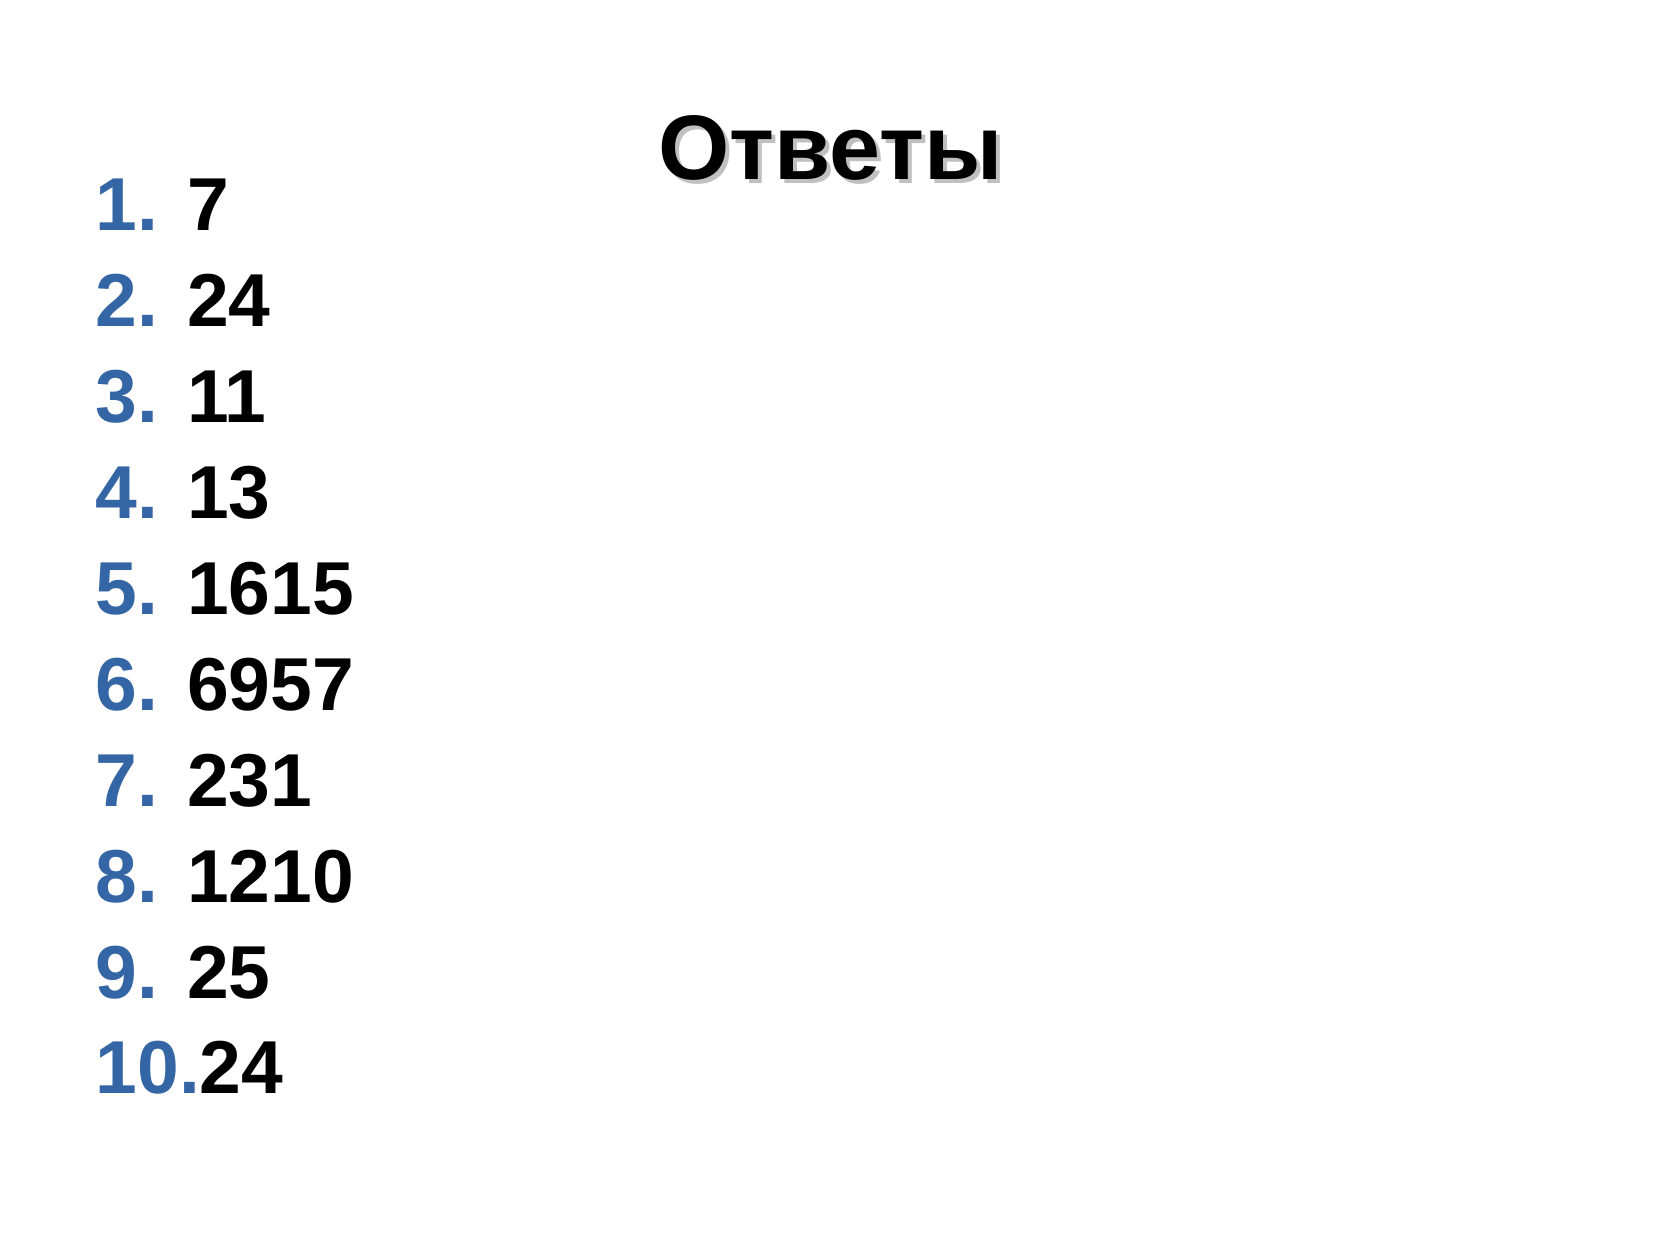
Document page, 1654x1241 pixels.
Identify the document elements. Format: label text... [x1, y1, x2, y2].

title Ответы [82, 68, 1571, 148]
text_box 7 24 11 13 1615 6957 231 1210 25 24 [80, 148, 1588, 1194]
